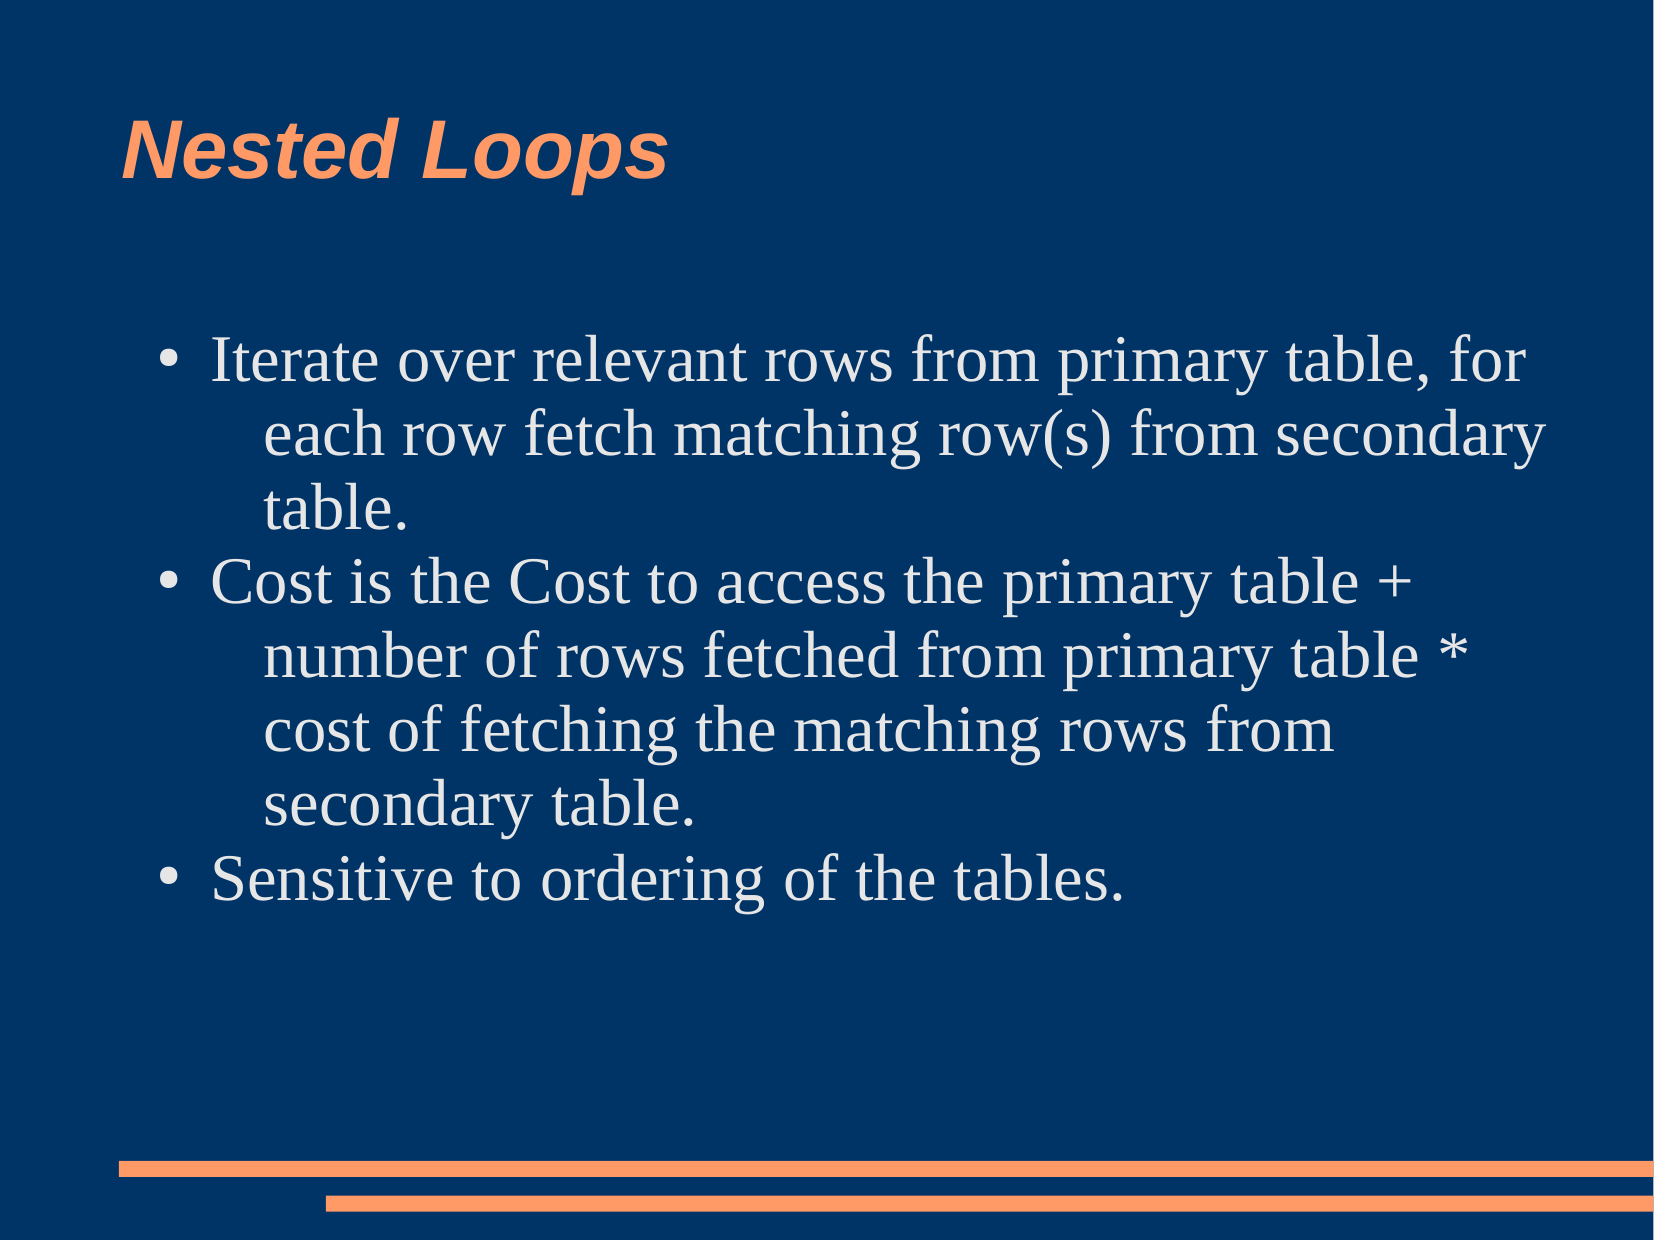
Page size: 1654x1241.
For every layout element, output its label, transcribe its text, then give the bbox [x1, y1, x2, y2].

title Nested Loops [121, 46, 1534, 254]
list Iterate over relevant rows from primary table, for each row fetch matching row(s) from secondary table. Cost is the Cost to access the primary table + number of rows fetched from primary table * cost of fetching the matching rows from secondary table. Sensitive to ordering of the tables. [121, 322, 1561, 1133]
